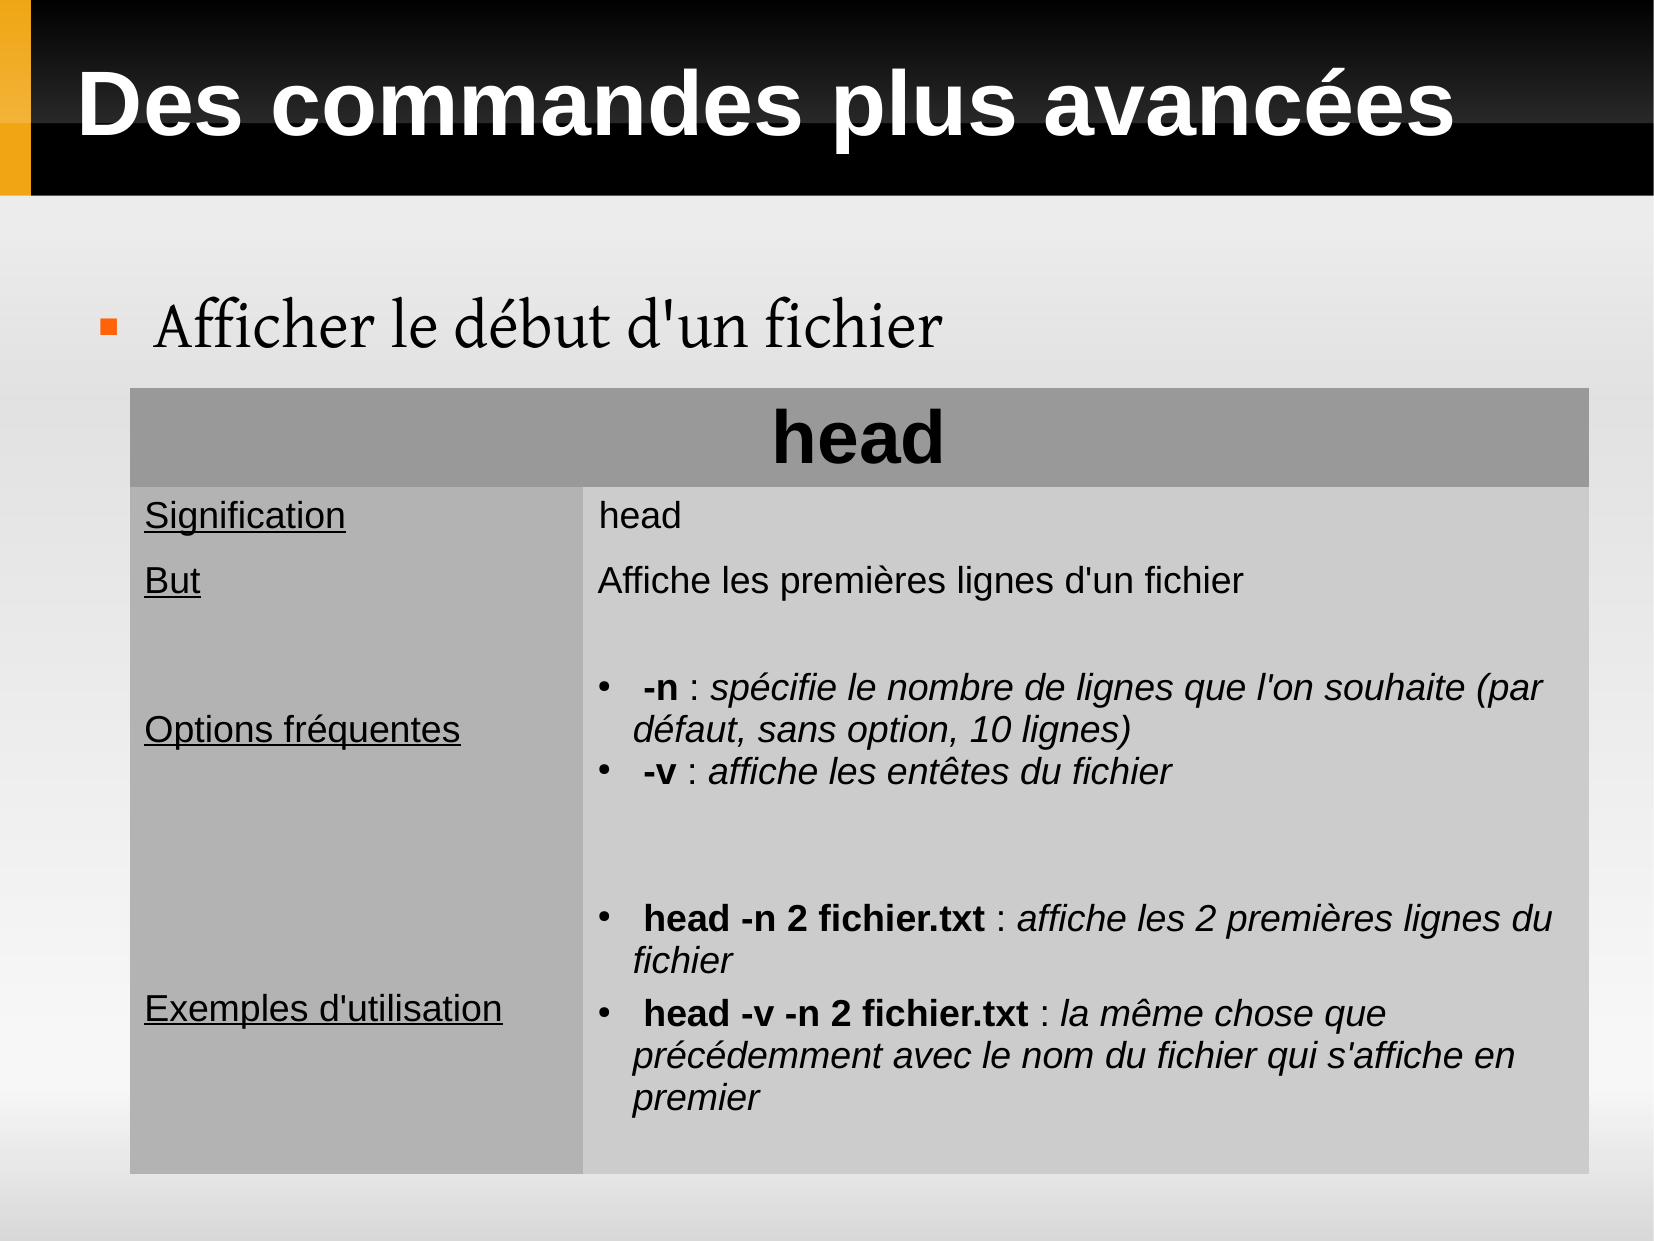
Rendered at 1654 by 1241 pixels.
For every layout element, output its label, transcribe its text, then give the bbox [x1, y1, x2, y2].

picture [0, 0, 1654, 1241]
table_cell Affiche les premières lignes d'un fichier [583, 545, 1589, 616]
title Des commandes plus avancées [76, 0, 1565, 208]
table_cell head -n 2 fichier.txt : affiche les 2 premières lignes du fichier head -v -n 2 fichier.txt : la même chose que précédemment avec le nom du fichier qui s'affiche en premier [583, 842, 1589, 1174]
table_cell head [583, 487, 1589, 545]
list Afficher le début d'un fichier [82, 290, 1571, 1109]
table_cell Options fréquentes [130, 616, 583, 842]
table_cell But [130, 545, 583, 616]
table_header head [130, 388, 1589, 487]
table_cell Signification [130, 487, 583, 545]
table_cell -n : spécifie le nombre de lignes que l'on souhaite (par défaut, sans option, 10 lignes) -v : affiche les entêtes du fichier [583, 616, 1589, 842]
table_cell Exemples d'utilisation [130, 842, 583, 1174]
